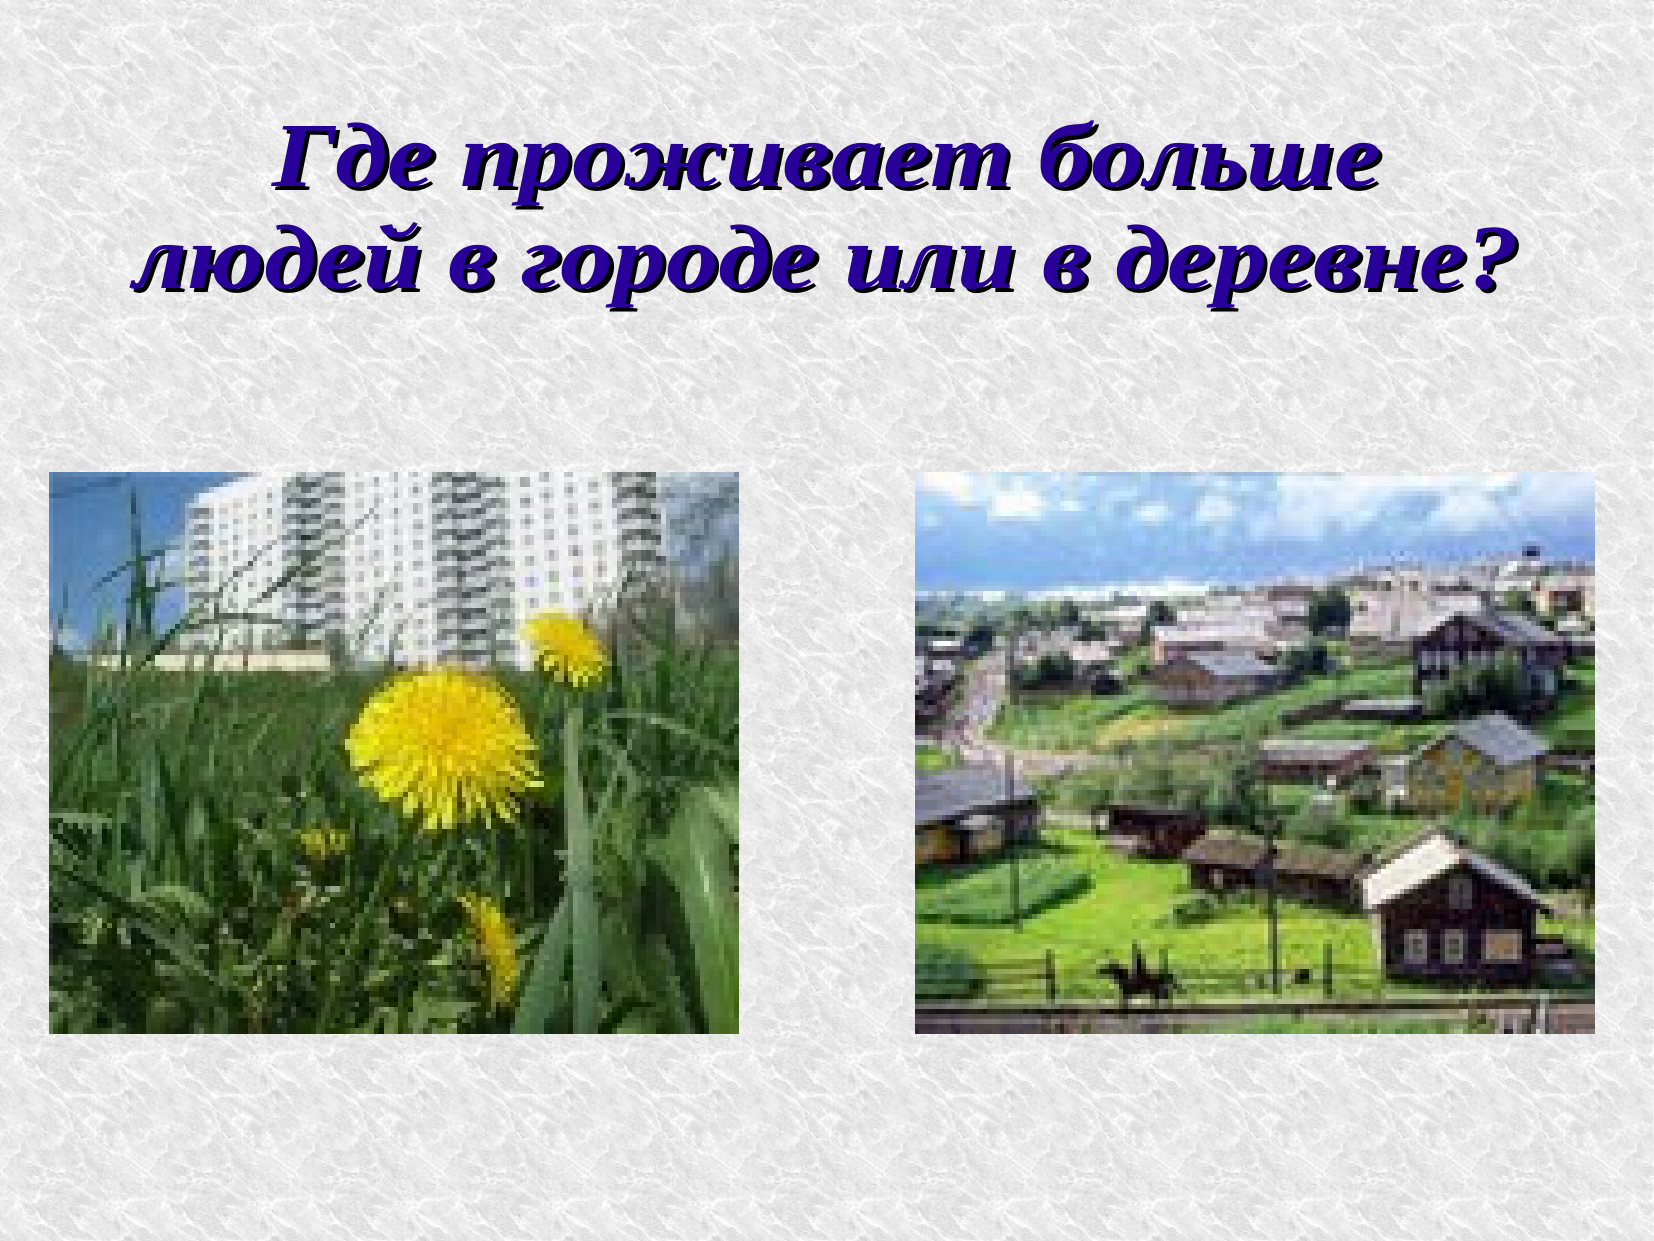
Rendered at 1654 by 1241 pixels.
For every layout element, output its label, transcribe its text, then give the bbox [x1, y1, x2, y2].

picture [0, 0, 1654, 1241]
title Где проживает больше людей в городе или в деревне? [121, 102, 1534, 311]
